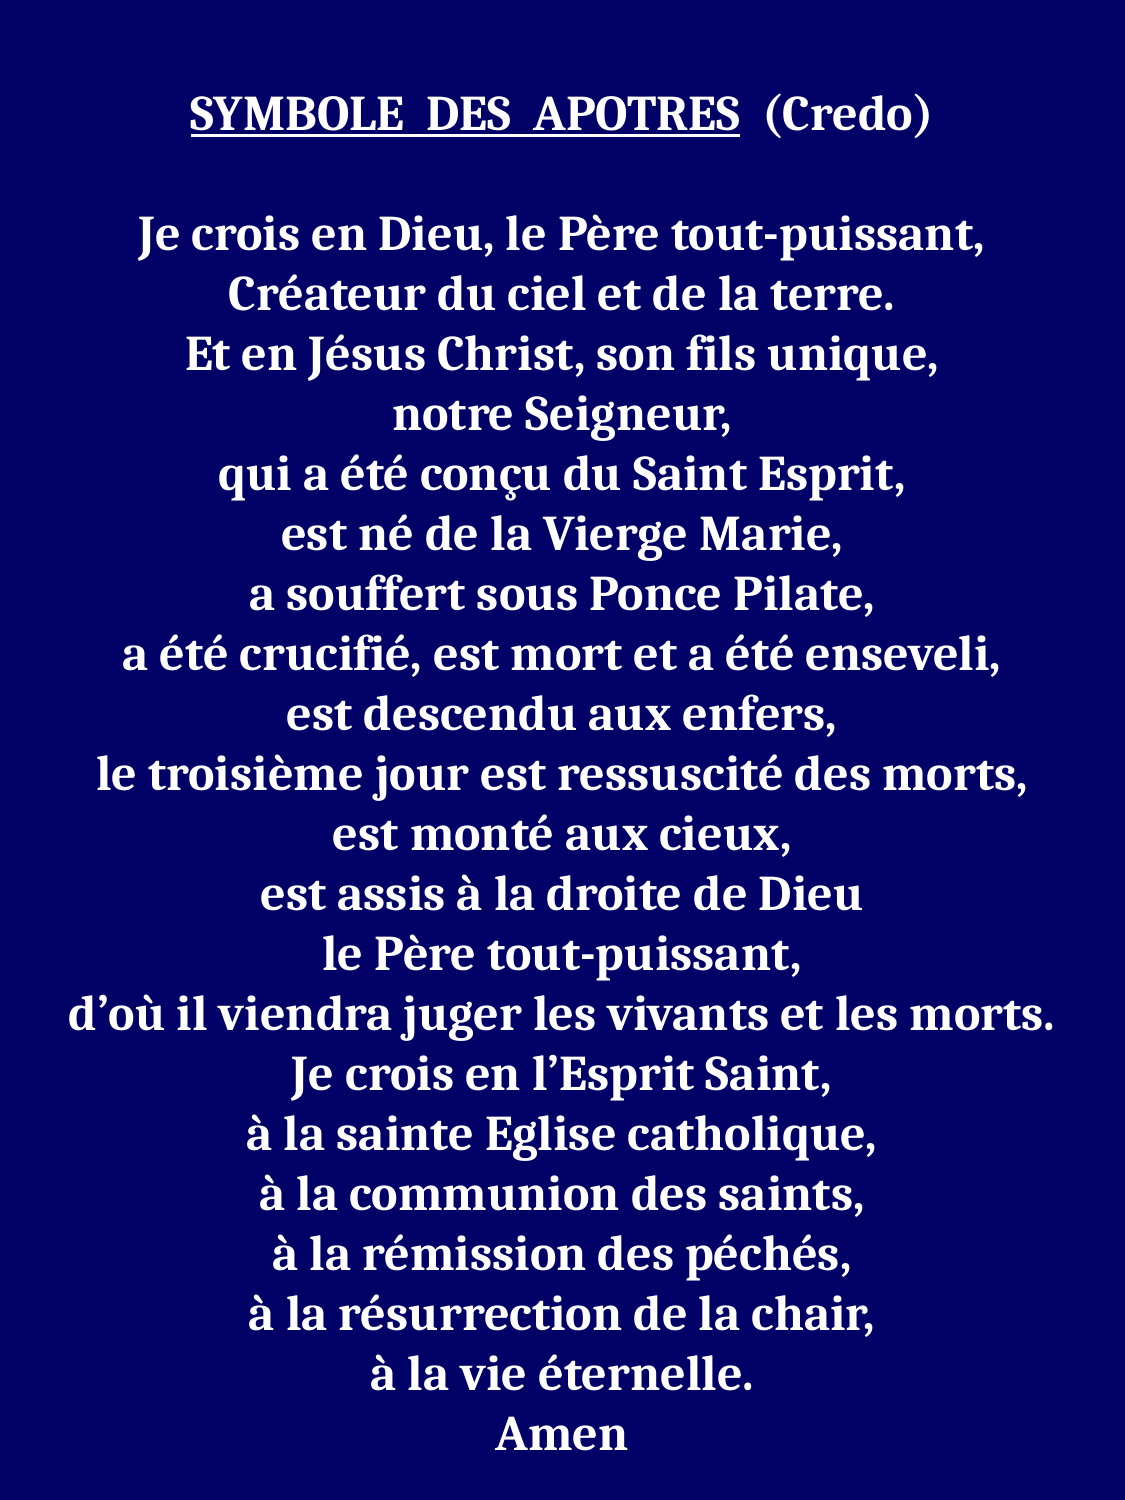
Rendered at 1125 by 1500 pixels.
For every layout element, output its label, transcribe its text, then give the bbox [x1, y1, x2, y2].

text_box SYMBOLE DES APOTRES (Credo) Je crois en Dieu, le Père tout-puissant, Créateur du ciel et de la terre. Et en Jésus Christ, son fils unique, notre Seigneur, qui a été conçu du Saint Esprit, est né de la Vierge Marie, a souffert sous Ponce Pilate, a été crucifié, est mort et a été enseveli, est descendu aux enfers, le troisième jour est ressuscité des morts, est monté aux cieux, est assis à la droite de Dieu le Père tout-puissant, d’où il viendra juger les vivants et les morts. Je crois en l’Esprit Saint, à la sainte Eglise catholique, à la communion des saints, à la rémission des péchés, à la résurrection de la chair, à la vie éternelle. Amen [42, 73, 1082, 1468]
